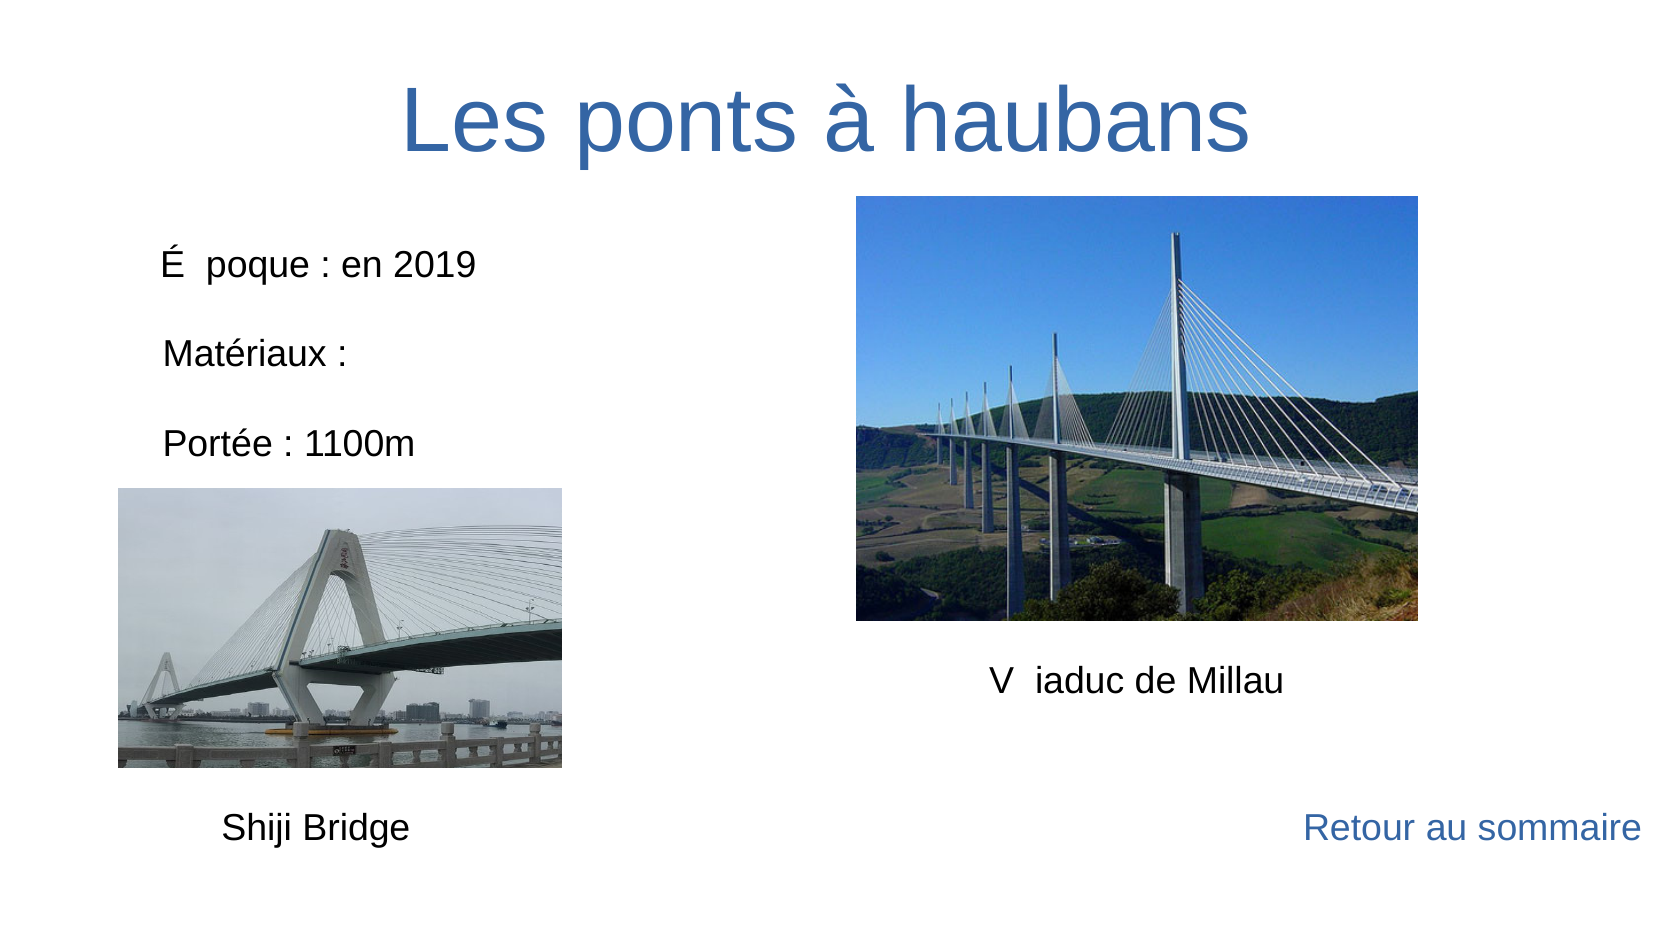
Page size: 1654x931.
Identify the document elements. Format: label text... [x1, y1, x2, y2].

text_box Retour au sommaire [1288, 799, 1584, 899]
text_box Shiji Bridge [206, 799, 443, 857]
text_box Matériaux : [147, 324, 363, 382]
text_box V iaduc de Millau [974, 651, 1289, 711]
text_box É poque : en 2019 [145, 236, 591, 336]
picture [856, 196, 1418, 621]
picture [118, 488, 562, 768]
title Les ponts à haubans [82, 37, 1571, 193]
text_box Portée : 1100m [147, 415, 473, 473]
